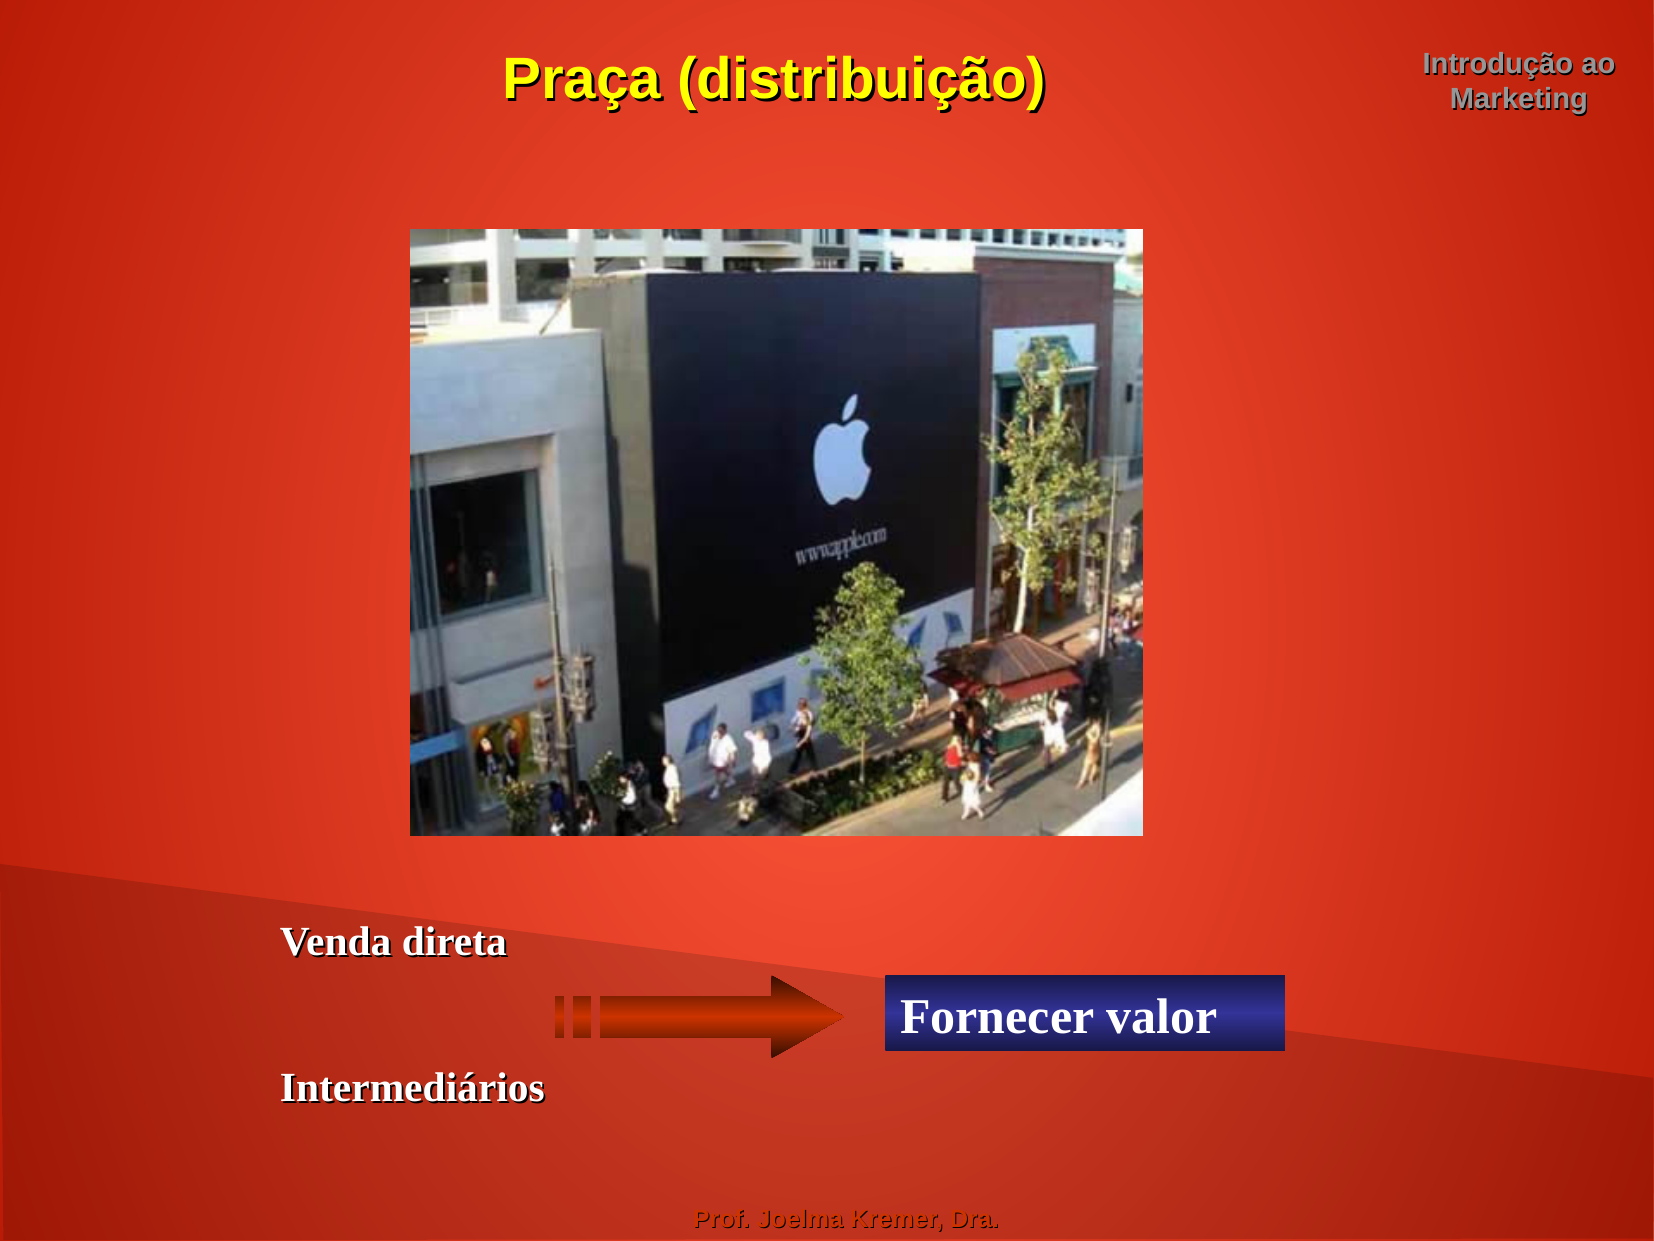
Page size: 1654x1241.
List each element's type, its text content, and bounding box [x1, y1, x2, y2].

title Introdução ao Marketing [1386, 21, 1652, 139]
text_box Venda direta Intermediários [265, 906, 1478, 1241]
text_box [555, 996, 564, 1037]
picture [410, 229, 1143, 836]
text_box [599, 975, 845, 1059]
text_box Fornecer valor [885, 975, 1285, 1051]
text_box Praça (distribuição) [188, 33, 1361, 119]
text_box [573, 996, 591, 1037]
